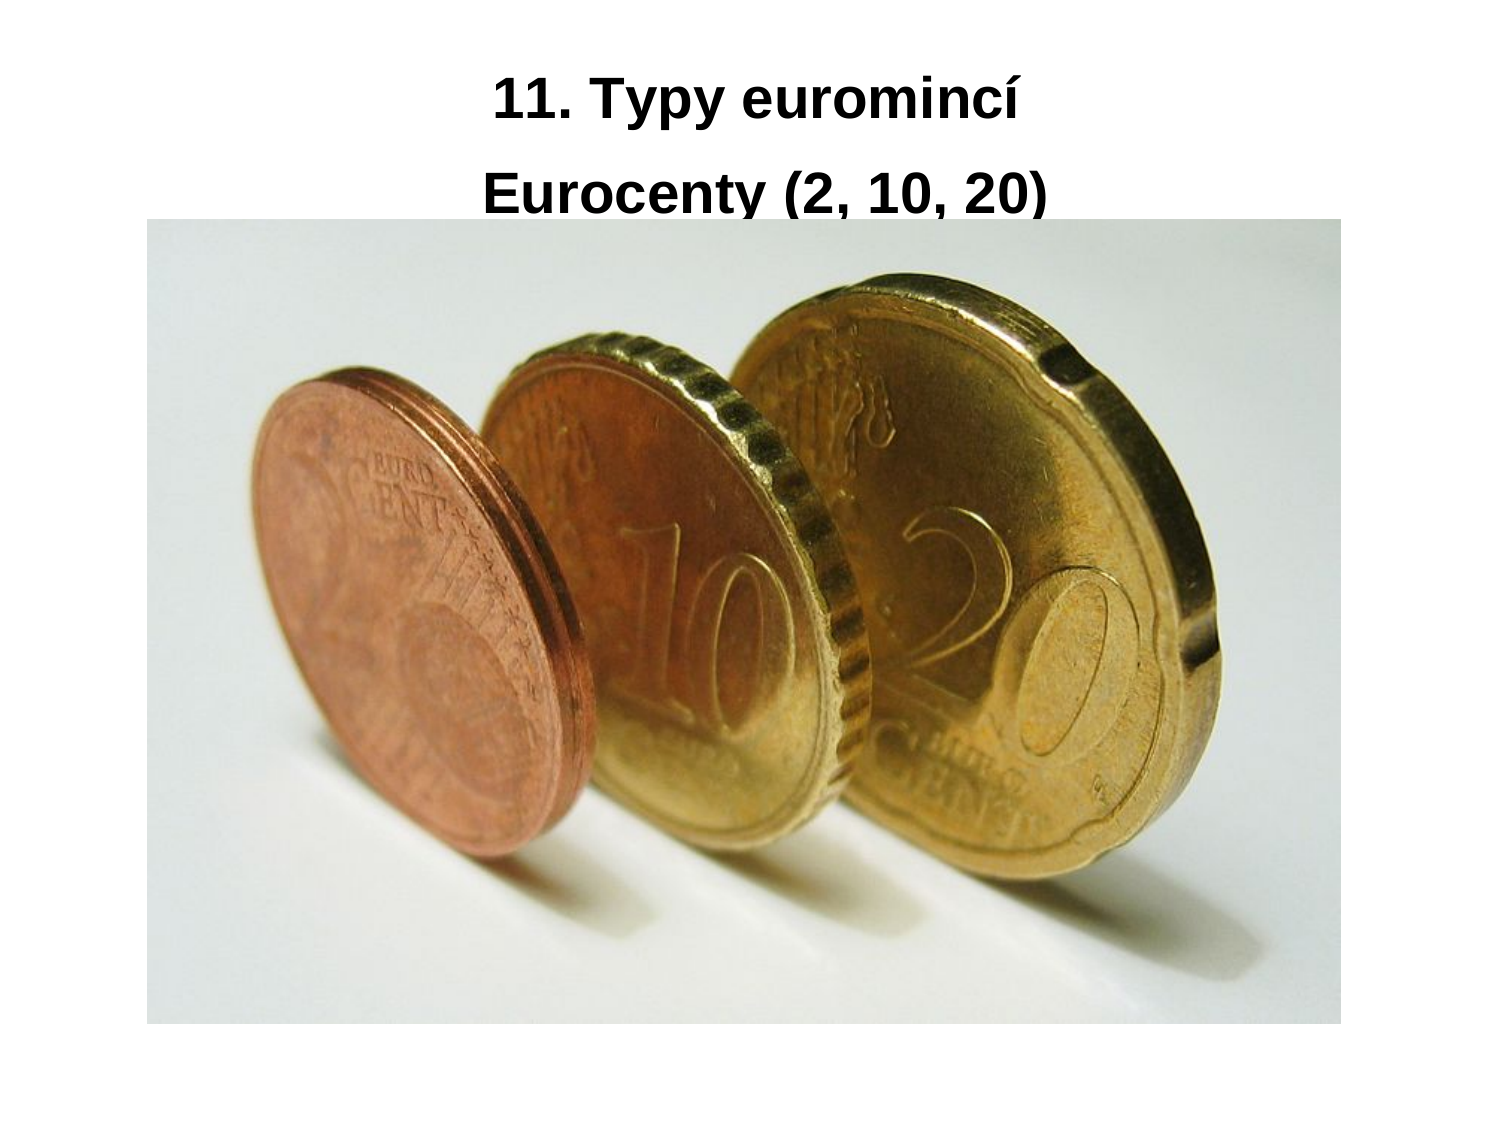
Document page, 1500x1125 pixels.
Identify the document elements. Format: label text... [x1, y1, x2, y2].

text_box [147, 220, 1341, 1024]
title 11. Typy euromincí Eurocenty (2, 10, 20) [64, 0, 1449, 238]
